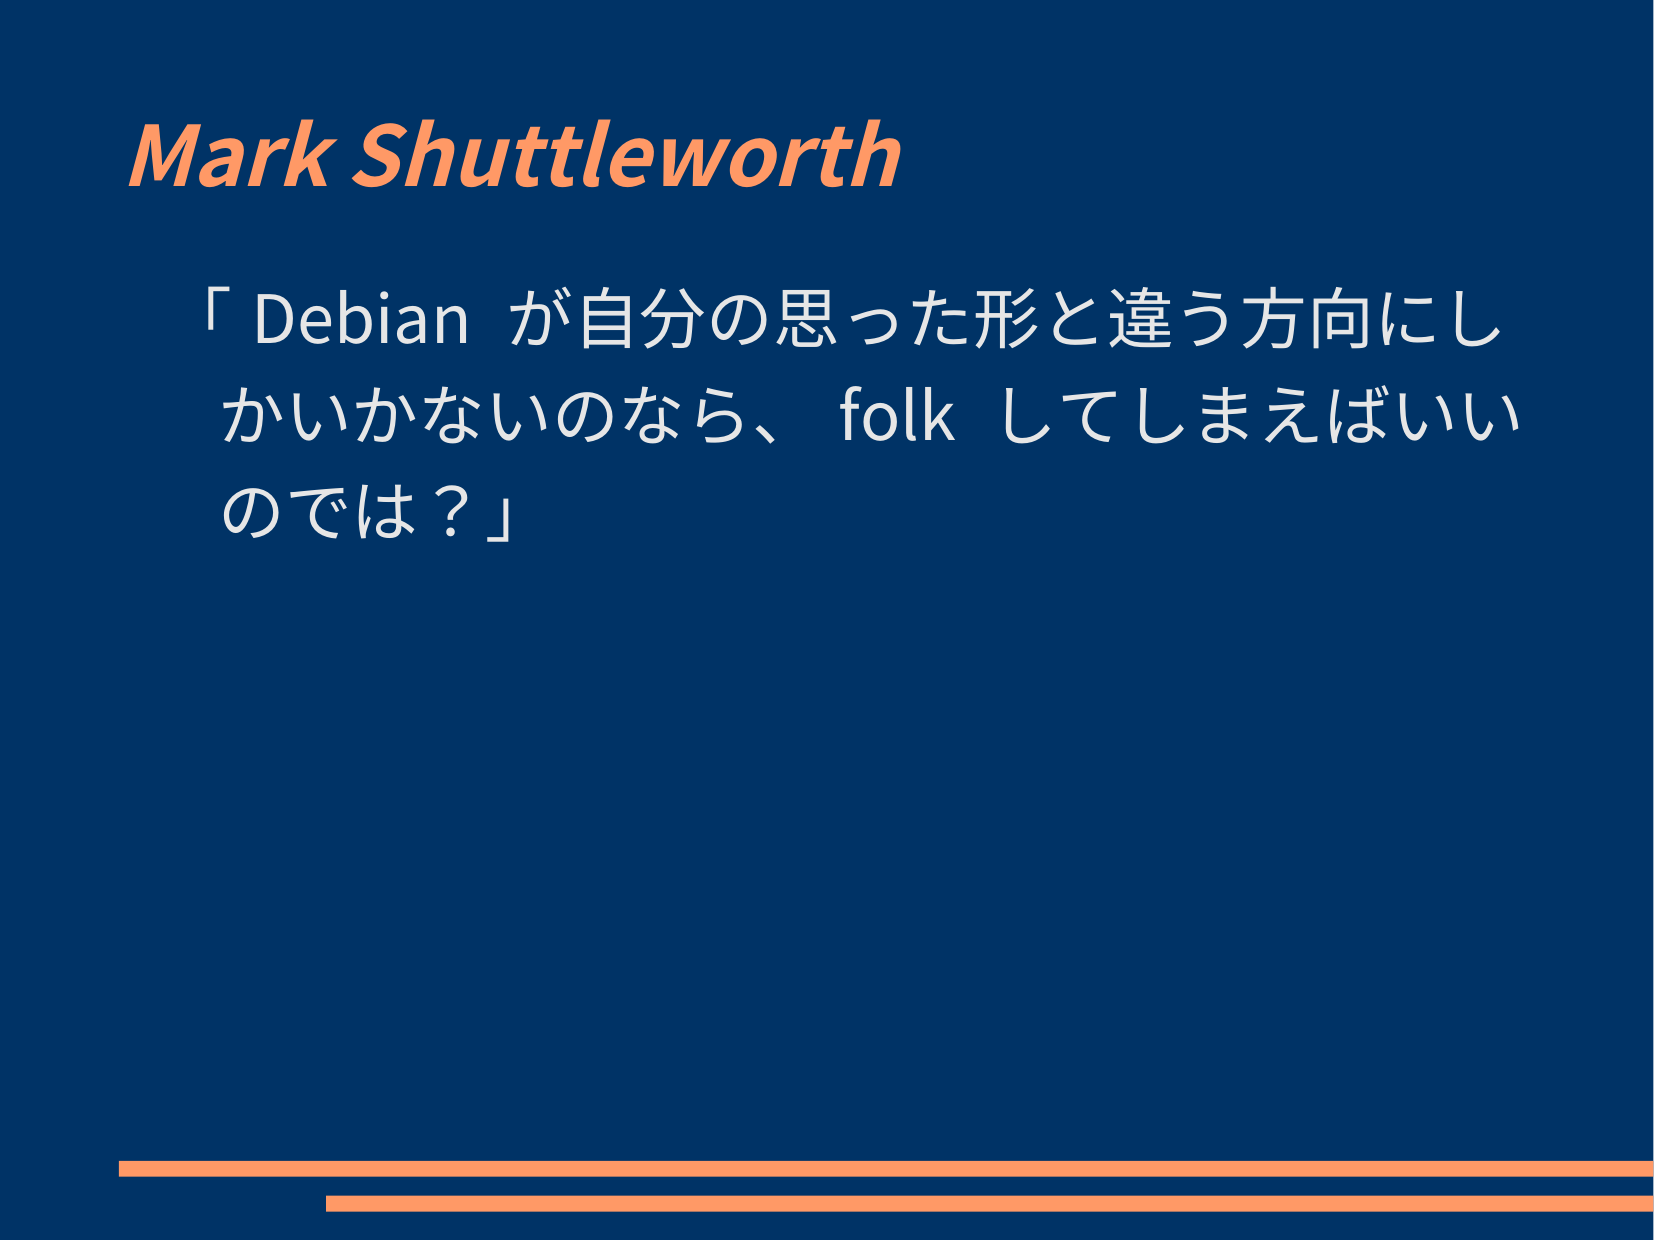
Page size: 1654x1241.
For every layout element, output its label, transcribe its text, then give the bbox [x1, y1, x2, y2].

list 「Debian が自分の思った形と違う方向にしかいかないのなら、folk してしまえばいいのでは？」 [147, 265, 1561, 1132]
title Mark Shuttleworth [121, 46, 1534, 254]
